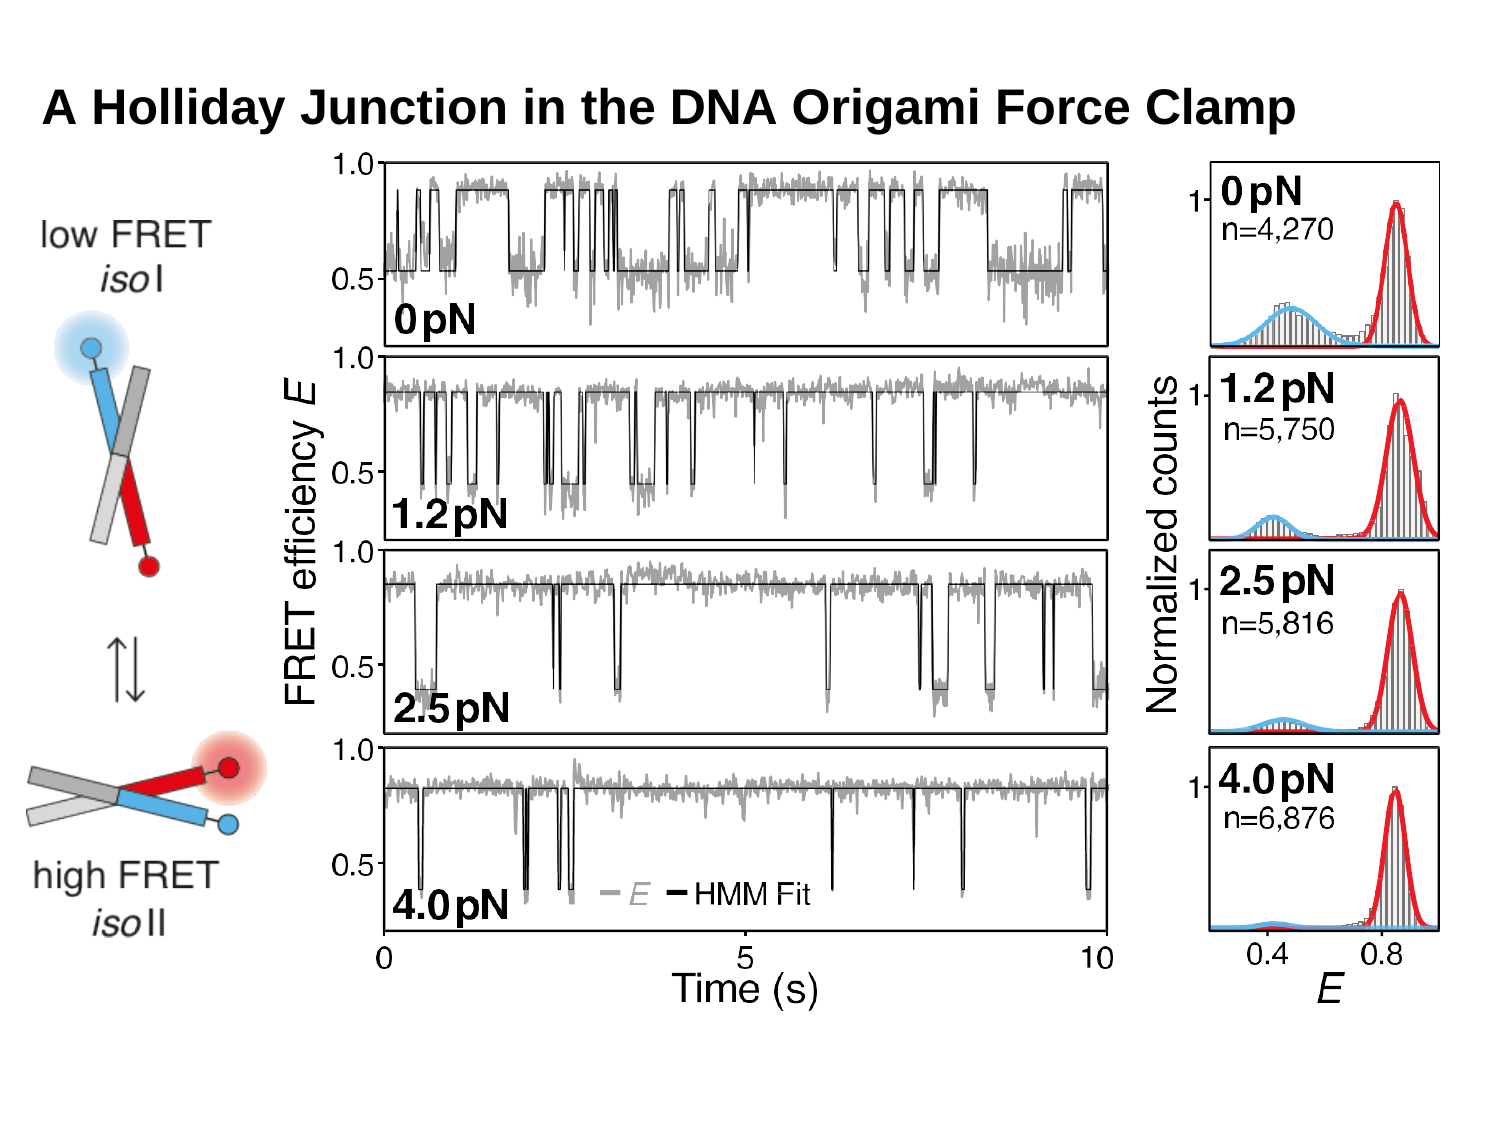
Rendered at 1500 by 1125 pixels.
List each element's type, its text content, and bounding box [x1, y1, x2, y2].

picture [1219, 763, 1240, 793]
title A Holliday Junction in the DNA Origami Force Clamp [31, 27, 1469, 152]
picture [482, 889, 507, 919]
text_box [334, 540, 343, 563]
text_box [1189, 383, 1198, 406]
picture [1272, 942, 1288, 965]
picture [1225, 811, 1239, 828]
picture [1282, 770, 1304, 802]
picture [358, 540, 373, 563]
text_box [334, 152, 343, 175]
picture [1421, 514, 1433, 537]
text_box [697, 980, 701, 1003]
picture [332, 655, 348, 678]
picture [1253, 565, 1274, 595]
text_box [292, 538, 315, 543]
picture [1154, 410, 1176, 428]
picture [1153, 454, 1177, 495]
picture [1204, 161, 1440, 349]
text_box [1189, 578, 1198, 600]
picture [1146, 510, 1177, 573]
picture [1146, 688, 1176, 712]
picture [358, 346, 373, 369]
text_box [284, 683, 315, 704]
text_box [284, 627, 315, 650]
picture [1153, 664, 1177, 685]
picture [1387, 942, 1402, 965]
picture [1254, 372, 1274, 403]
text_box [1204, 548, 1441, 735]
text_box [284, 601, 315, 625]
picture [26, 220, 267, 938]
picture [1148, 376, 1177, 407]
text_box [334, 346, 343, 369]
picture [718, 882, 740, 905]
picture [1416, 893, 1437, 925]
picture [1308, 564, 1333, 595]
picture [778, 882, 810, 905]
picture [1225, 422, 1239, 440]
picture [284, 377, 315, 405]
picture [1240, 612, 1273, 635]
picture [1253, 763, 1274, 794]
picture [387, 366, 1106, 537]
picture [706, 980, 736, 1003]
text_box [1146, 585, 1176, 590]
text_box [1189, 776, 1198, 798]
picture [1153, 592, 1177, 614]
text_box [292, 509, 315, 513]
picture [1317, 972, 1345, 1003]
picture [332, 267, 348, 290]
picture [1223, 617, 1237, 634]
picture [1361, 942, 1377, 965]
picture [629, 882, 651, 905]
picture [1221, 373, 1235, 403]
picture [1283, 379, 1305, 411]
picture [393, 889, 415, 919]
picture [358, 738, 373, 761]
text_box [383, 355, 1109, 542]
picture [358, 854, 373, 876]
picture [1317, 611, 1333, 635]
picture [1308, 372, 1333, 403]
picture [1283, 611, 1299, 635]
picture [1427, 708, 1437, 727]
text_box [1203, 746, 1440, 937]
picture [1097, 946, 1113, 969]
picture [1220, 565, 1240, 595]
picture [292, 485, 316, 505]
picture [376, 946, 392, 969]
picture [284, 545, 316, 589]
picture [428, 889, 449, 920]
text_box [334, 738, 343, 760]
text_box [1189, 190, 1198, 212]
picture [292, 463, 315, 481]
picture [1308, 763, 1333, 793]
picture [1241, 418, 1274, 440]
picture [1154, 433, 1177, 451]
picture [284, 654, 315, 679]
picture [358, 462, 373, 484]
picture [386, 560, 1105, 731]
picture [332, 853, 348, 876]
text_box [1154, 576, 1176, 581]
picture [387, 169, 1106, 342]
picture [457, 896, 479, 928]
text_box [1082, 946, 1091, 968]
picture [744, 882, 766, 905]
text_box [382, 548, 1109, 735]
picture [358, 656, 373, 678]
picture [332, 461, 348, 484]
text_box [383, 161, 1109, 348]
text_box [382, 746, 1109, 933]
picture [1154, 617, 1176, 660]
picture [1284, 806, 1334, 829]
picture [1241, 806, 1274, 829]
picture [1409, 894, 1419, 925]
picture [1247, 942, 1262, 965]
picture [1284, 417, 1334, 440]
picture [358, 152, 373, 175]
picture [292, 516, 315, 535]
picture [1283, 571, 1305, 603]
picture [1420, 710, 1430, 729]
picture [737, 946, 753, 969]
picture [774, 972, 817, 1011]
text_box [1204, 355, 1440, 543]
text_box [671, 972, 696, 1002]
picture [1425, 501, 1437, 531]
picture [292, 420, 324, 460]
picture [739, 980, 759, 1003]
picture [358, 268, 373, 290]
